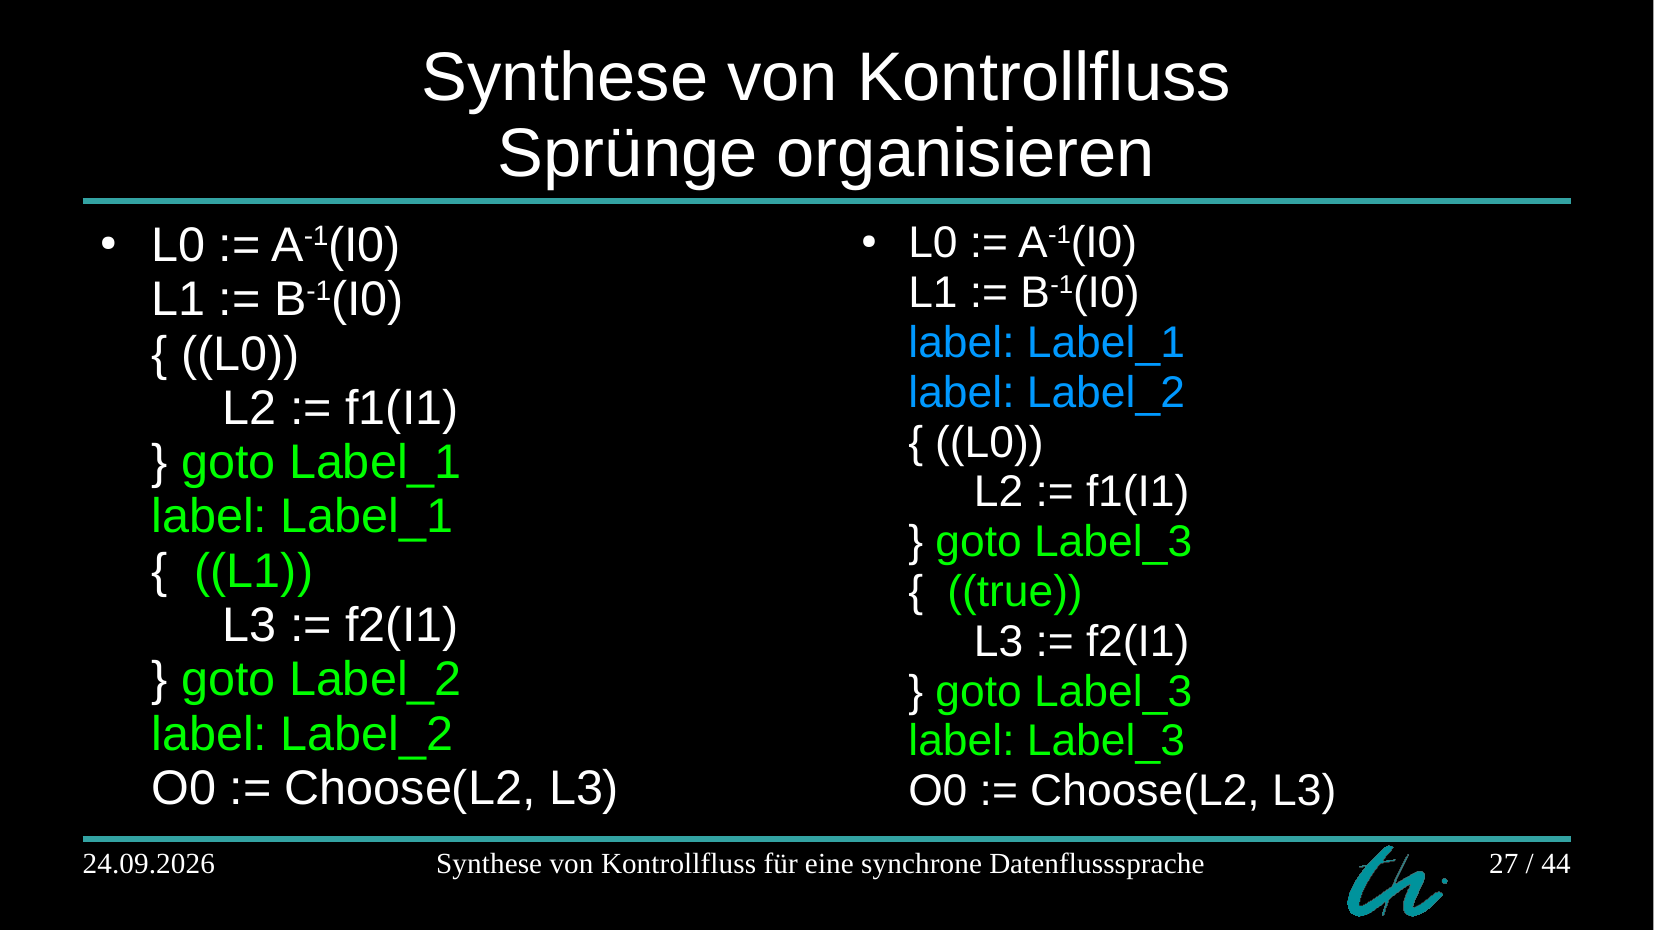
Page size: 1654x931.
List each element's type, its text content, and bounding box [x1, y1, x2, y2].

list L0 := A-1(I0) L1 := B-1(I0) label: Label_1 label: Label_2 { ((L0)) L2 := f1(I1) } goto Label_3 { ((true)) L3 := f2(I1) } goto Label_3 label: Label_3 O0 := Choose(L2, L3) [845, 217, 1572, 815]
title Synthese von Kontrollfluss Sprünge organisieren [82, 37, 1571, 193]
picture [1347, 845, 1448, 917]
list L0 := A-1(I0) L1 := B-1(I0) { ((L0)) L2 := f1(I1) } goto Label_1 label: Label_1 { ((L1)) L3 := f2(I1) } goto Label_2 label: Label_2 O0 := Choose(L2, L3) [82, 217, 809, 815]
